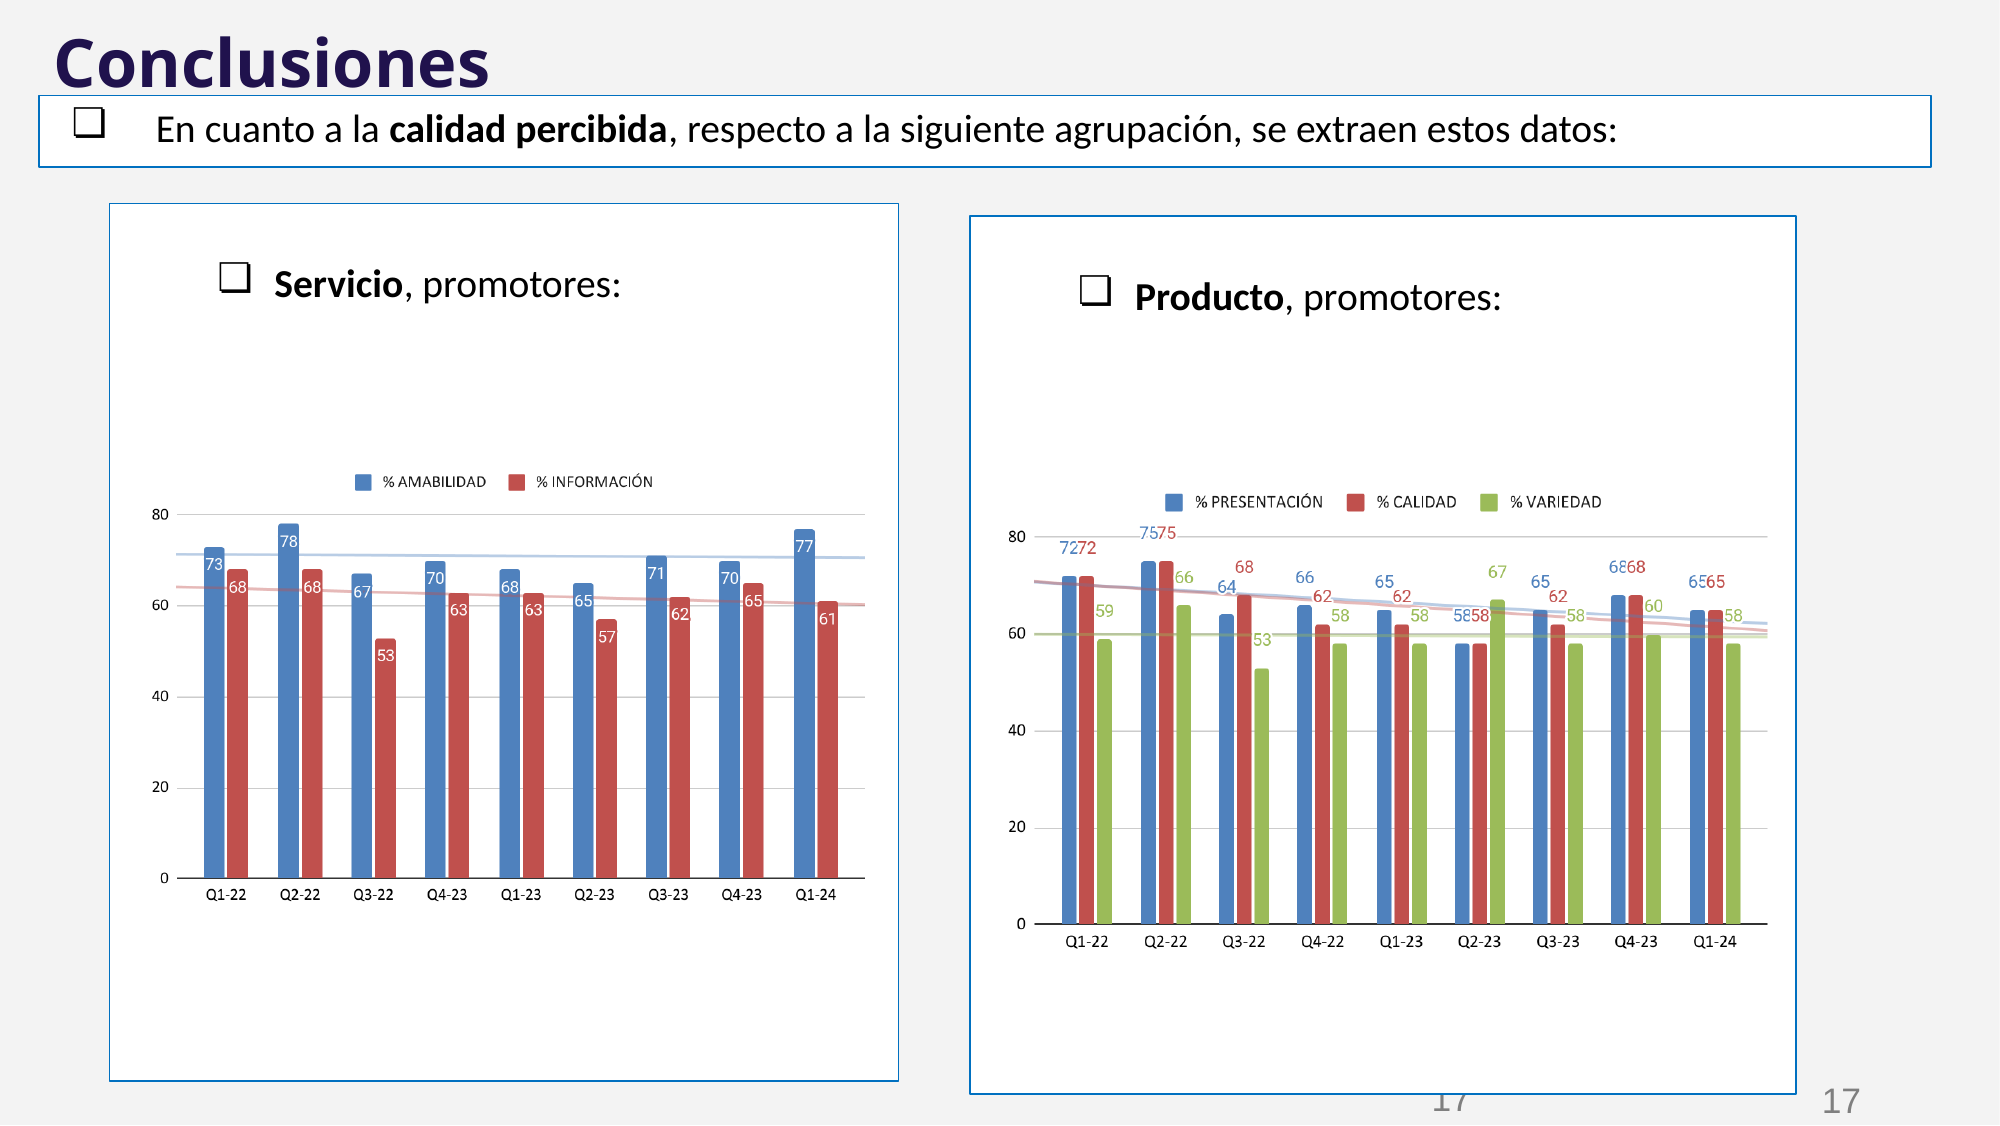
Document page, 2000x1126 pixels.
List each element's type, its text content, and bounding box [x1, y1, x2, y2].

text_box <number> [1413, 1067, 1881, 1126]
picture [119, 450, 889, 927]
text_box En cuanto a la calidad percibida, respecto a la siguiente agrupación, se extraen estos datos: [38, 95, 1931, 168]
text_box Servicio, promotores: [109, 203, 899, 1082]
text_box Conclusiones [53, 0, 1946, 124]
picture [973, 468, 1793, 976]
text_box Producto, promotores: [970, 216, 1796, 1094]
